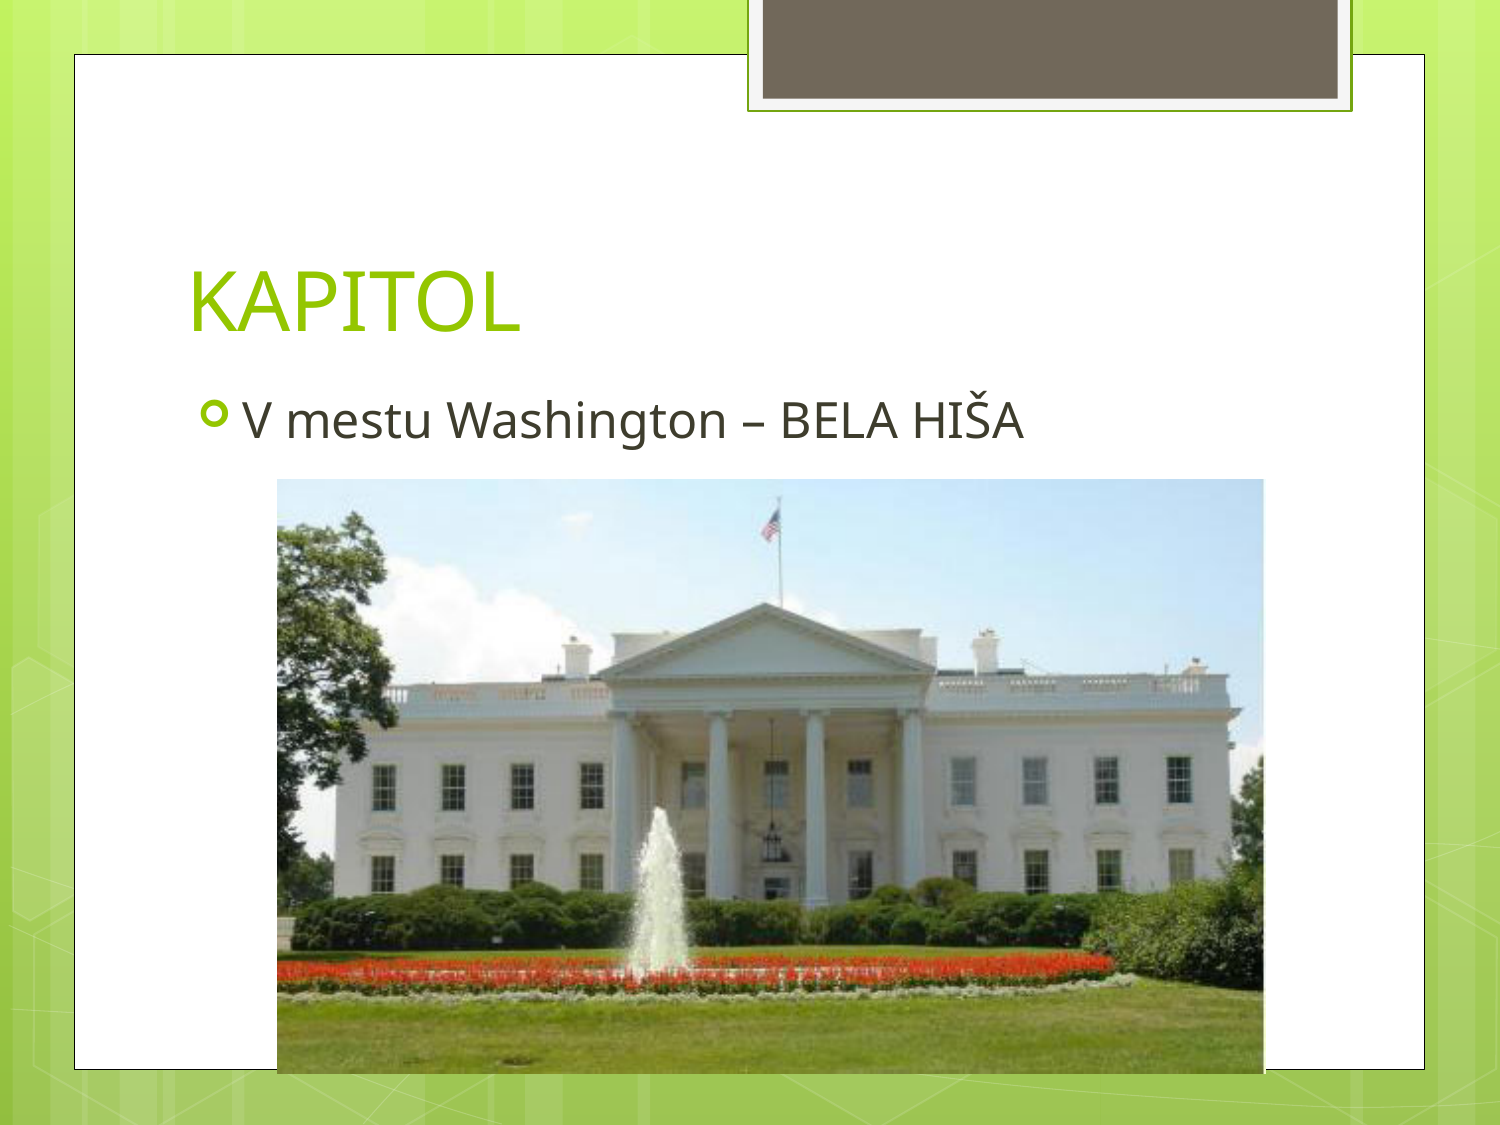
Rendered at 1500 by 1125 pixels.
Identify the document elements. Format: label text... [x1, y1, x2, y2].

picture [277, 479, 1266, 1074]
list V mestu Washington – BELA HIŠA [171, 381, 1283, 957]
title KAPITOL [171, 168, 1324, 356]
